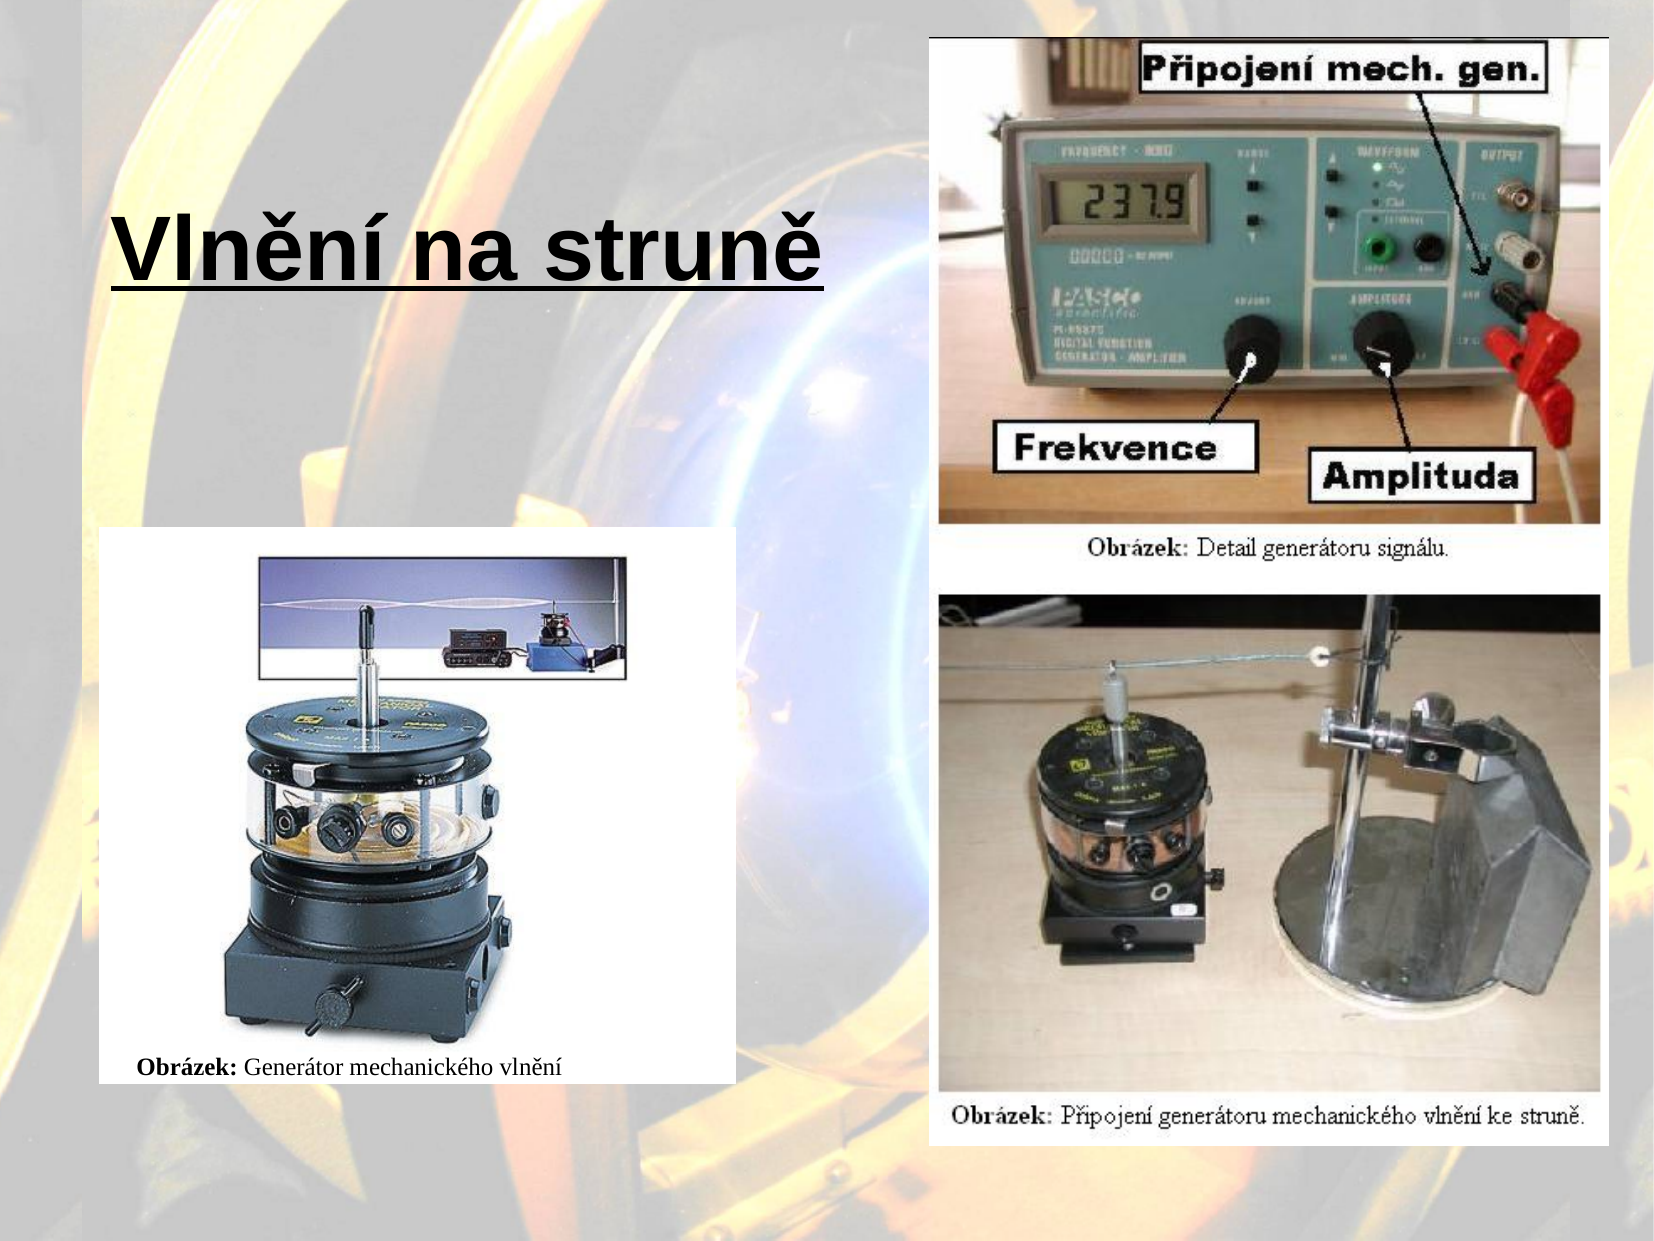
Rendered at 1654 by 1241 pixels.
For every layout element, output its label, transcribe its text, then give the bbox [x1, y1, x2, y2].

list Obrázek: Generátor mechanického vlnění [118, 1053, 1607, 1083]
title Vlnění na struně [0, 145, 929, 353]
picture [0, 0, 1654, 1241]
